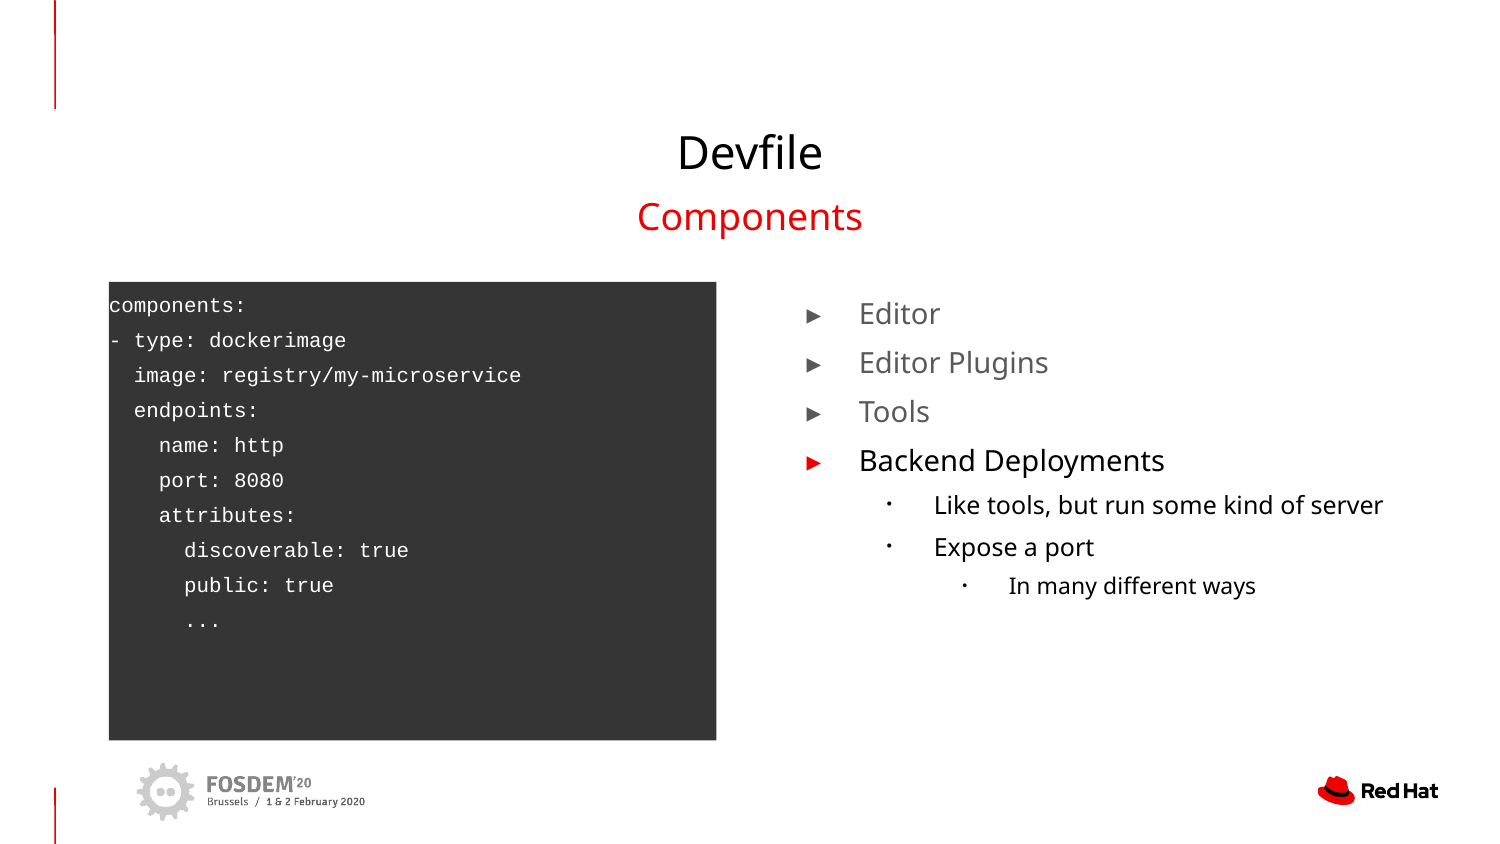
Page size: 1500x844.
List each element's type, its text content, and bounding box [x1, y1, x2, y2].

subtitle Components [108, 175, 1392, 263]
list Editor Editor Plugins Tools Backend Deployments Like tools, but run some kind of server Expose a port In many different ways [783, 281, 1392, 741]
picture [1317, 776, 1438, 805]
picture [124, 758, 371, 825]
title Devfile [108, 107, 1392, 175]
list components: - type: dockerimage image: registry/my-microservice endpoints: name: http port: 8080 attributes: discoverable: true public: true ... [108, 281, 717, 741]
